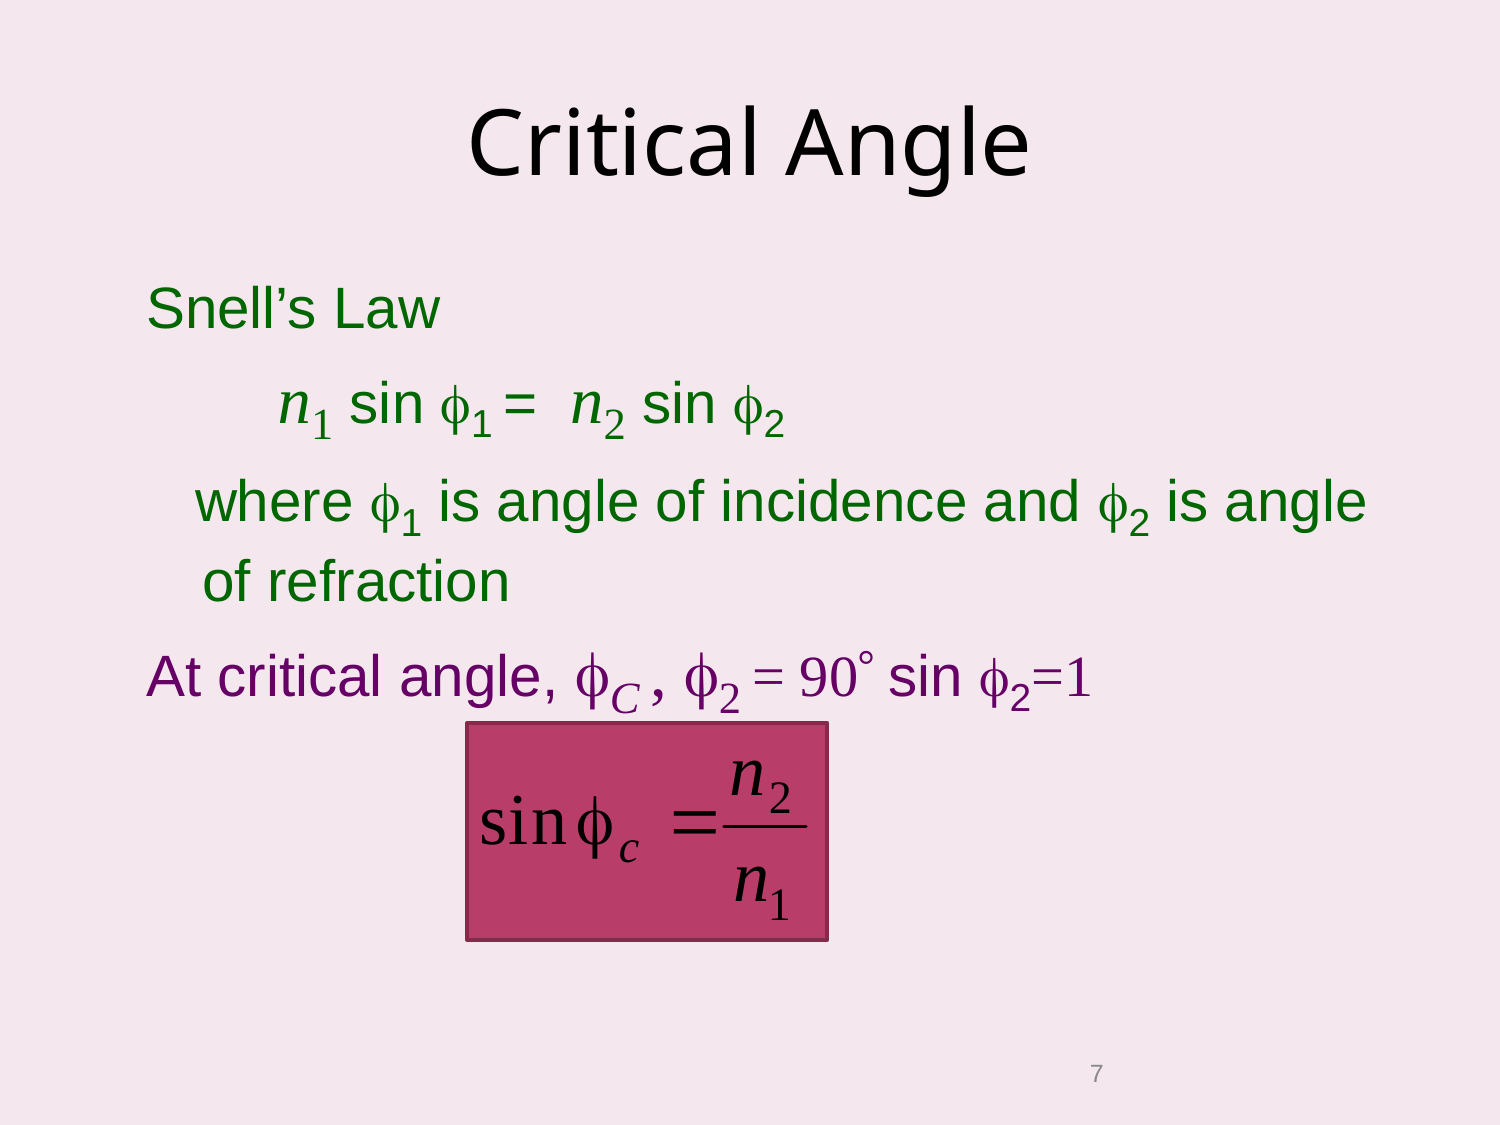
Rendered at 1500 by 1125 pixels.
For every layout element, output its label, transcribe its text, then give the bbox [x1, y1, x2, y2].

chart [469, 725, 826, 938]
list Snell’s Law n1 sin 1 = n2 sin 2 where 1 is angle of incidence and 2 is angle of refraction At critical angle, C , 2 = 90 sin 2=1 [75, 262, 1426, 1005]
text_box [1074, 1042, 1426, 1103]
title Critical Angle [75, 45, 1426, 233]
